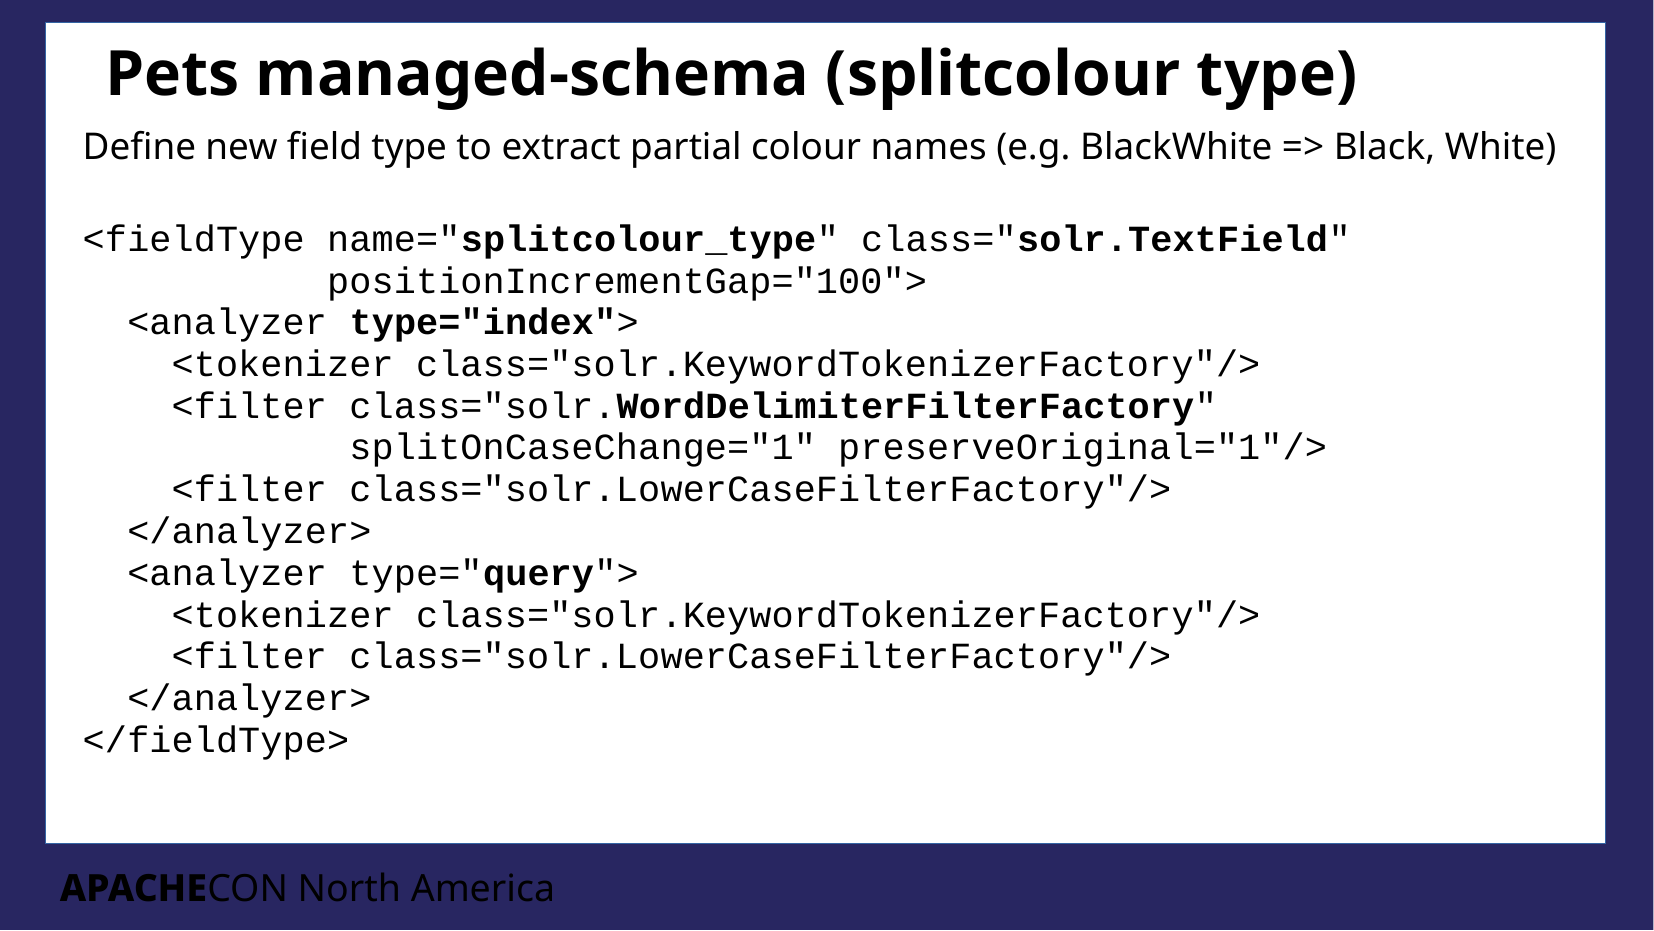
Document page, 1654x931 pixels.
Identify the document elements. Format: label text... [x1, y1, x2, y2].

list Define new field type to extract partial colour names (e.g. BlackWhite => Black, White) <fieldType name="splitcolour_type" class="solr.TextField" positionIncrementGap="100"> <analyzer type="index"> <tokenizer class="solr.KeywordTokenizerFactory"/> <filter class="solr.WordDelimiterFilterFactory" splitOnCaseChange="1" preserveOriginal="1"/> <filter class="solr.LowerCaseFilterFactory"/> </analyzer> <analyzer type="query"> <tokenizer class="solr.KeywordTokenizerFactory"/> <filter class="solr.LowerCaseFilterFactory"/> </analyzer> </fieldType> [82, 120, 1571, 811]
title Pets managed-schema (splitcolour type) [105, 32, 1546, 110]
